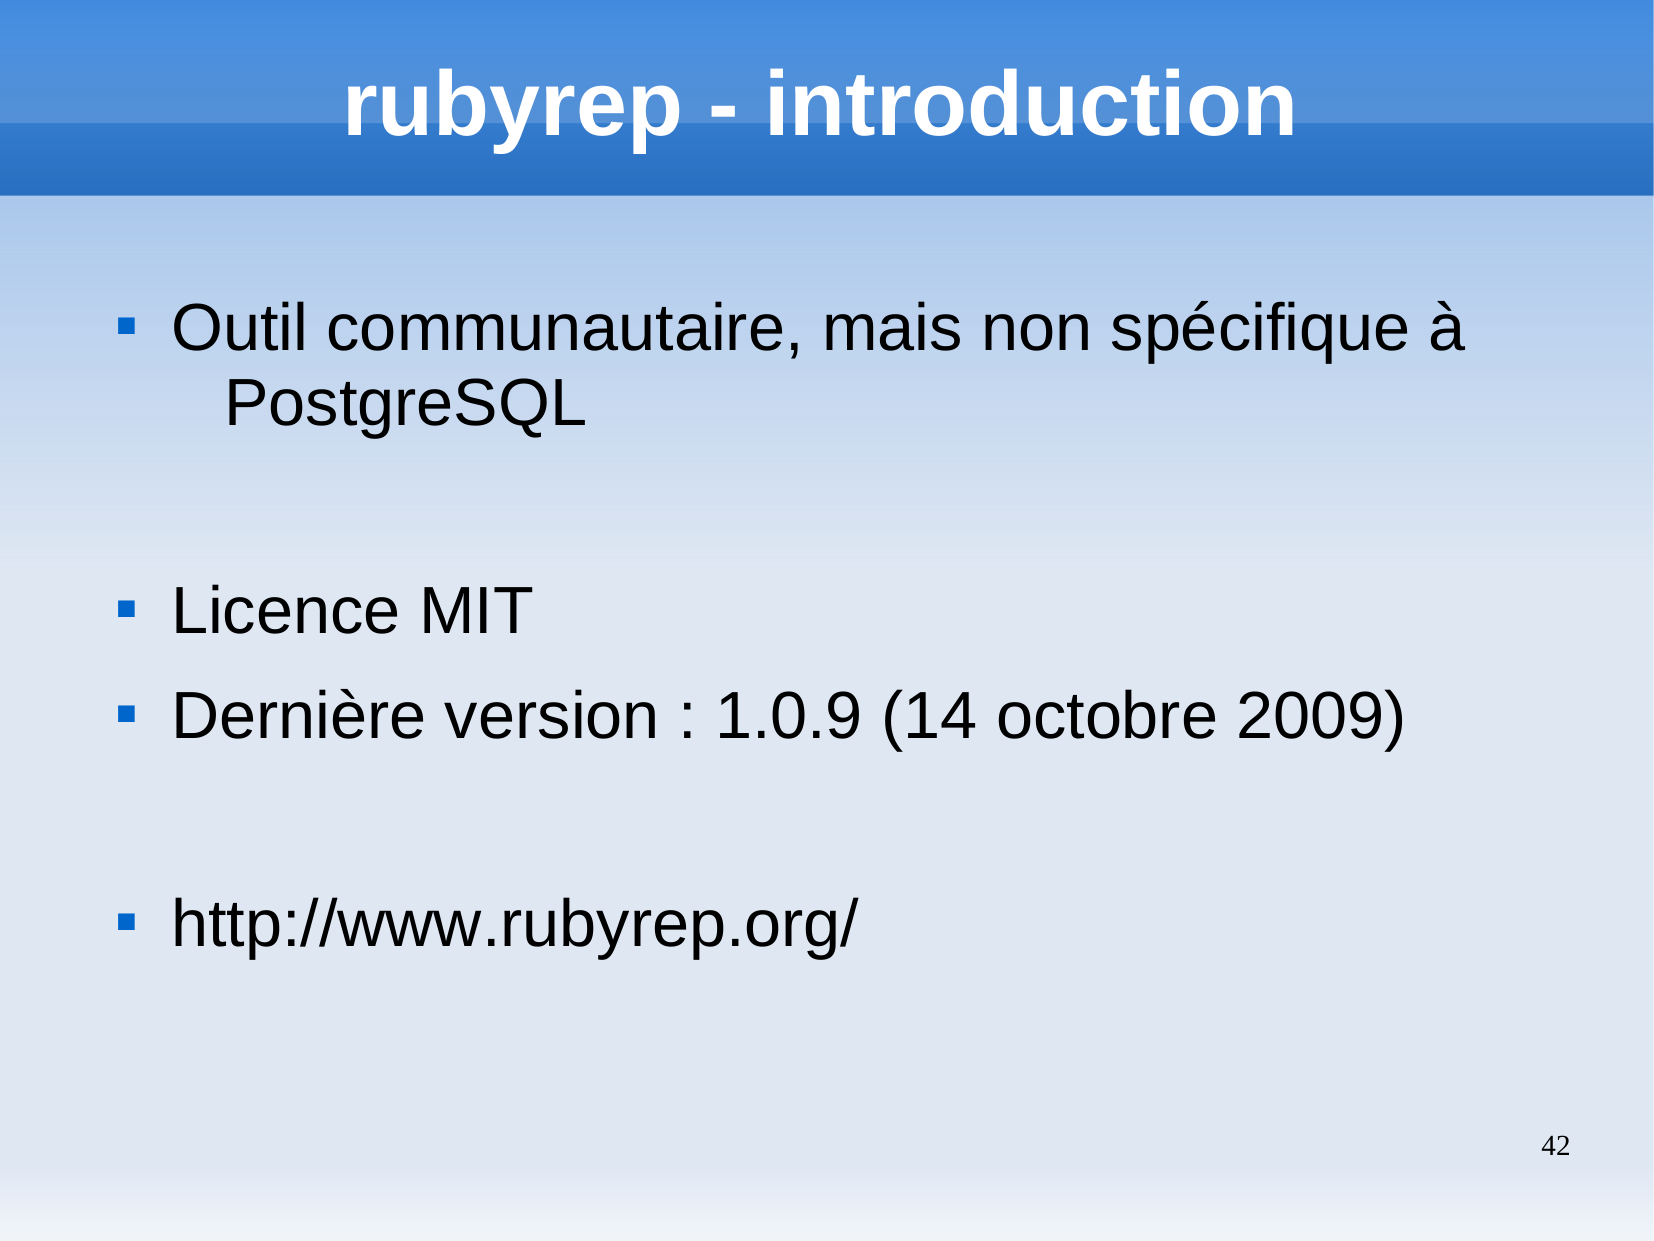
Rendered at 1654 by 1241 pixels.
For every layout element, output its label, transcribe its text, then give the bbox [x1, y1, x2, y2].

title rubyrep - introduction [76, 0, 1565, 208]
list Outil communautaire, mais non spécifique à PostgreSQL Licence MIT Dernière version : 1.0.9 (14 octobre 2009) http://www.rubyrep.org/ [82, 290, 1571, 1109]
picture [0, 0, 1654, 1241]
